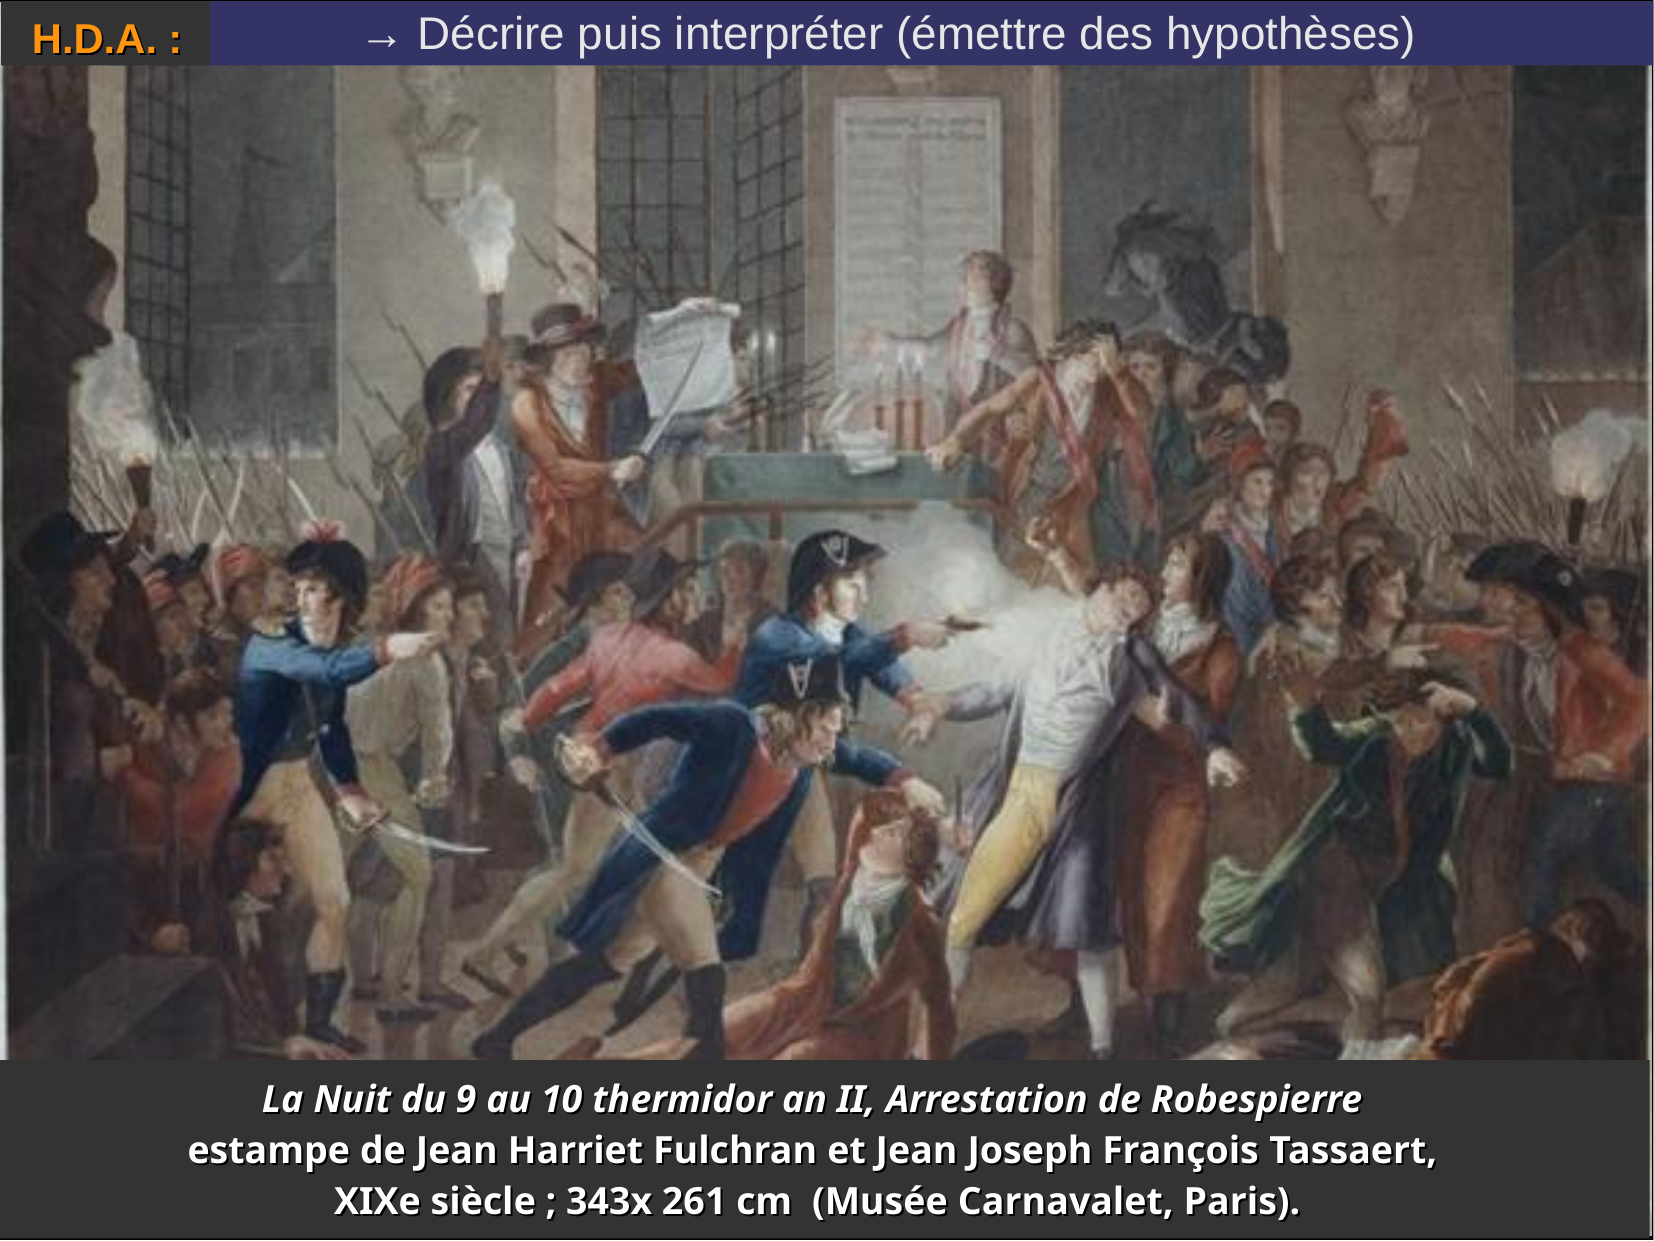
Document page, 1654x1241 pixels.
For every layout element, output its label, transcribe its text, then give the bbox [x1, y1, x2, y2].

text_box → Décrire puis interpréter (émettre des hypothèses) [210, 1, 1654, 66]
text_box H.D.A. : [1, 1, 210, 66]
picture [0, 2, 1652, 1236]
text_box La Nuit du 9 au 10 thermidor an II, Arrestation de Robespierre estampe de Jean Harriet Fulchran et Jean Joseph François Tassaert, XIXe siècle ; 343x 261 cm (Musée Carnavalet, Paris). [0, 1060, 1650, 1239]
